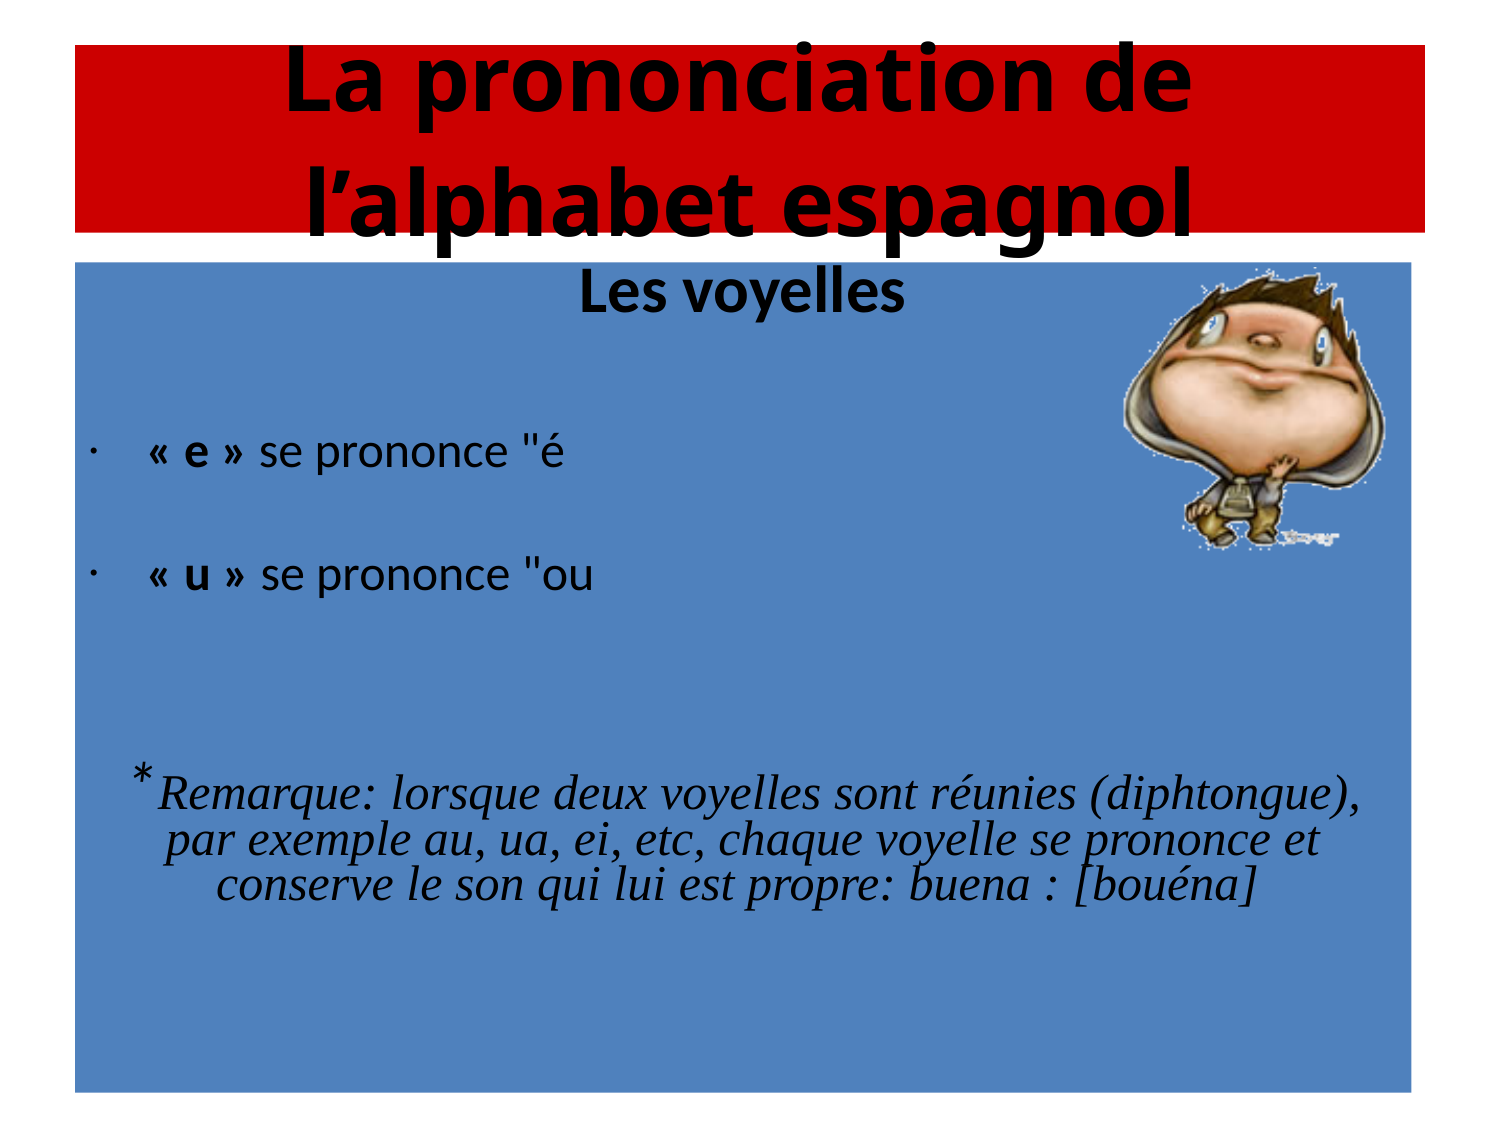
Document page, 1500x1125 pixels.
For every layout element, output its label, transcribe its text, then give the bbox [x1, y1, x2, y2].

list Les voyelles « e » se prononce "é « u » se prononce "ou *Remarque: lorsque deux voyelles sont réunies (diphtongue), par exemple au, ua, ei, etc, chaque voyelle se prononce et conserve le son qui lui est propre: buena : [bouéna] [75, 262, 1412, 1093]
picture [1116, 267, 1394, 557]
title La prononciation de l’alphabet espagnol [75, 45, 1425, 233]
